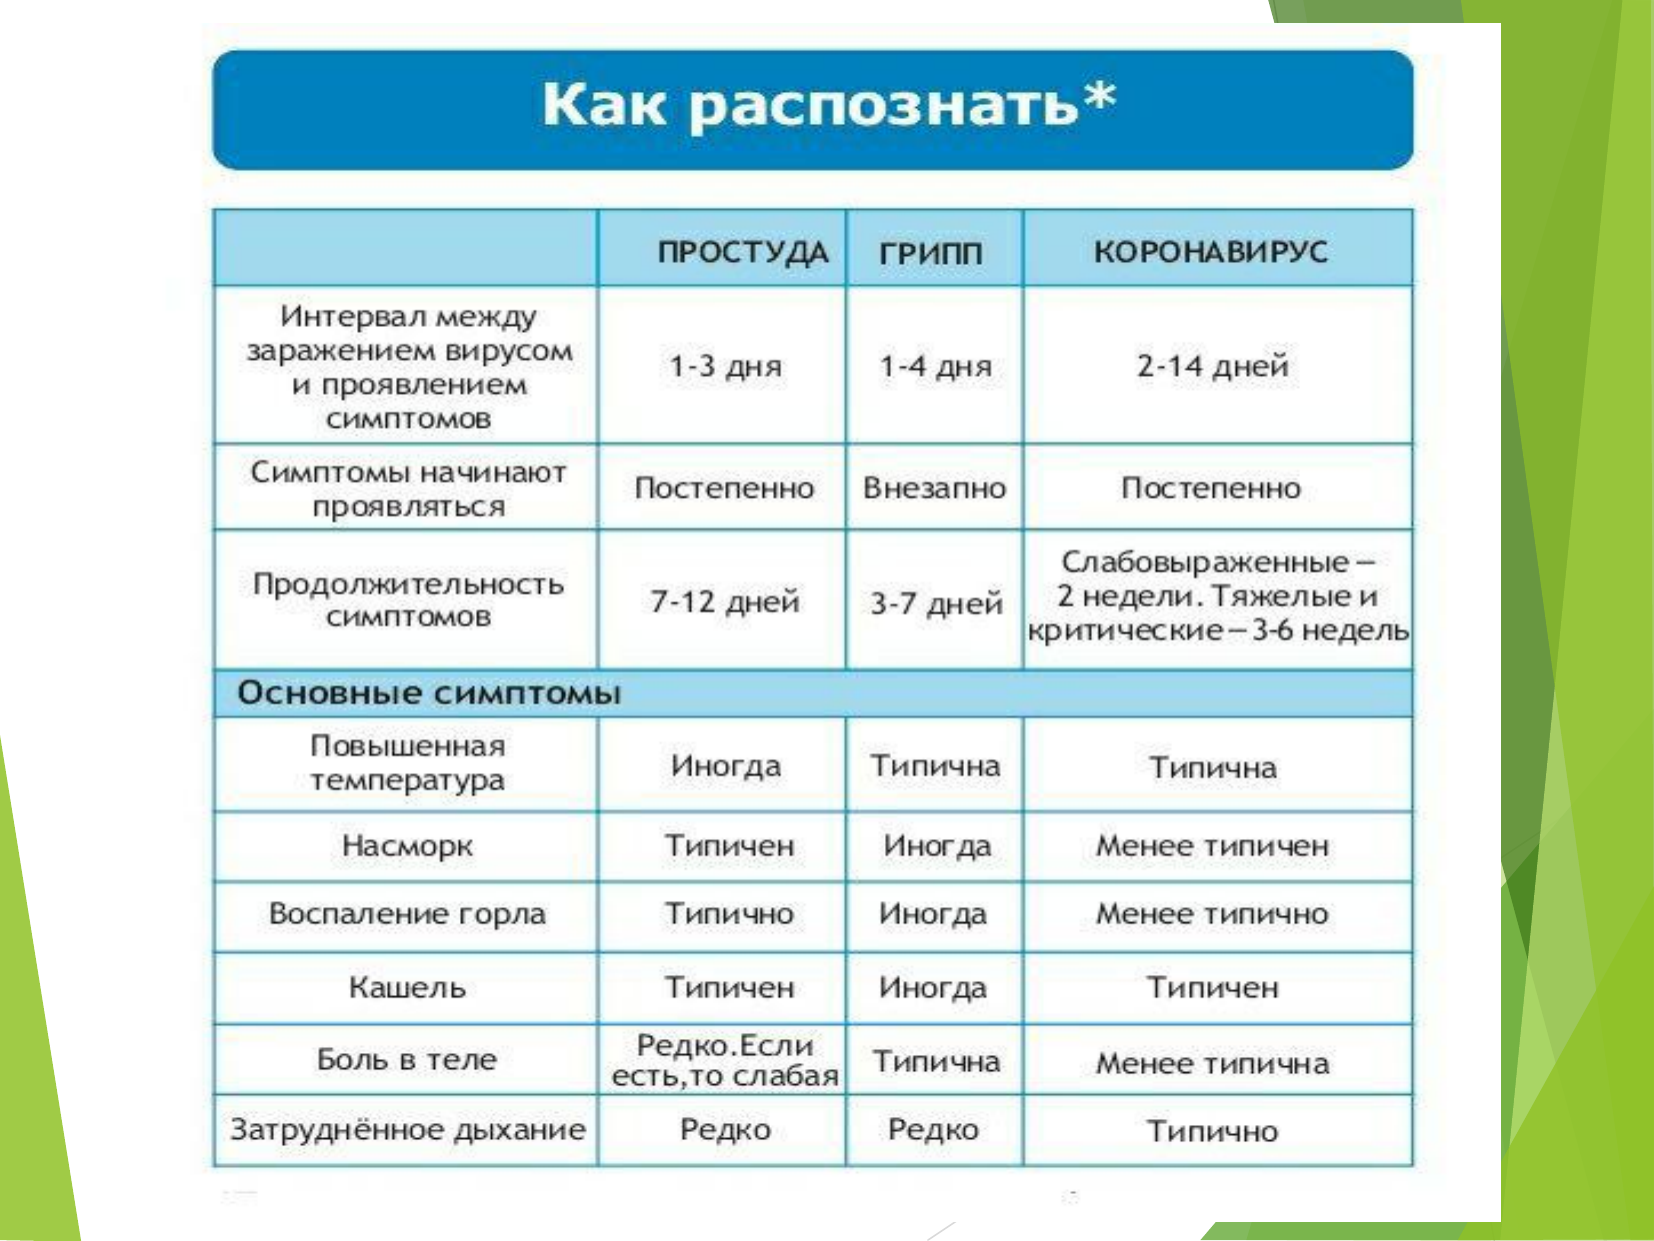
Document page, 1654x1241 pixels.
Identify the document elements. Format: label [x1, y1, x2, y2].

picture [130, 23, 1501, 1222]
